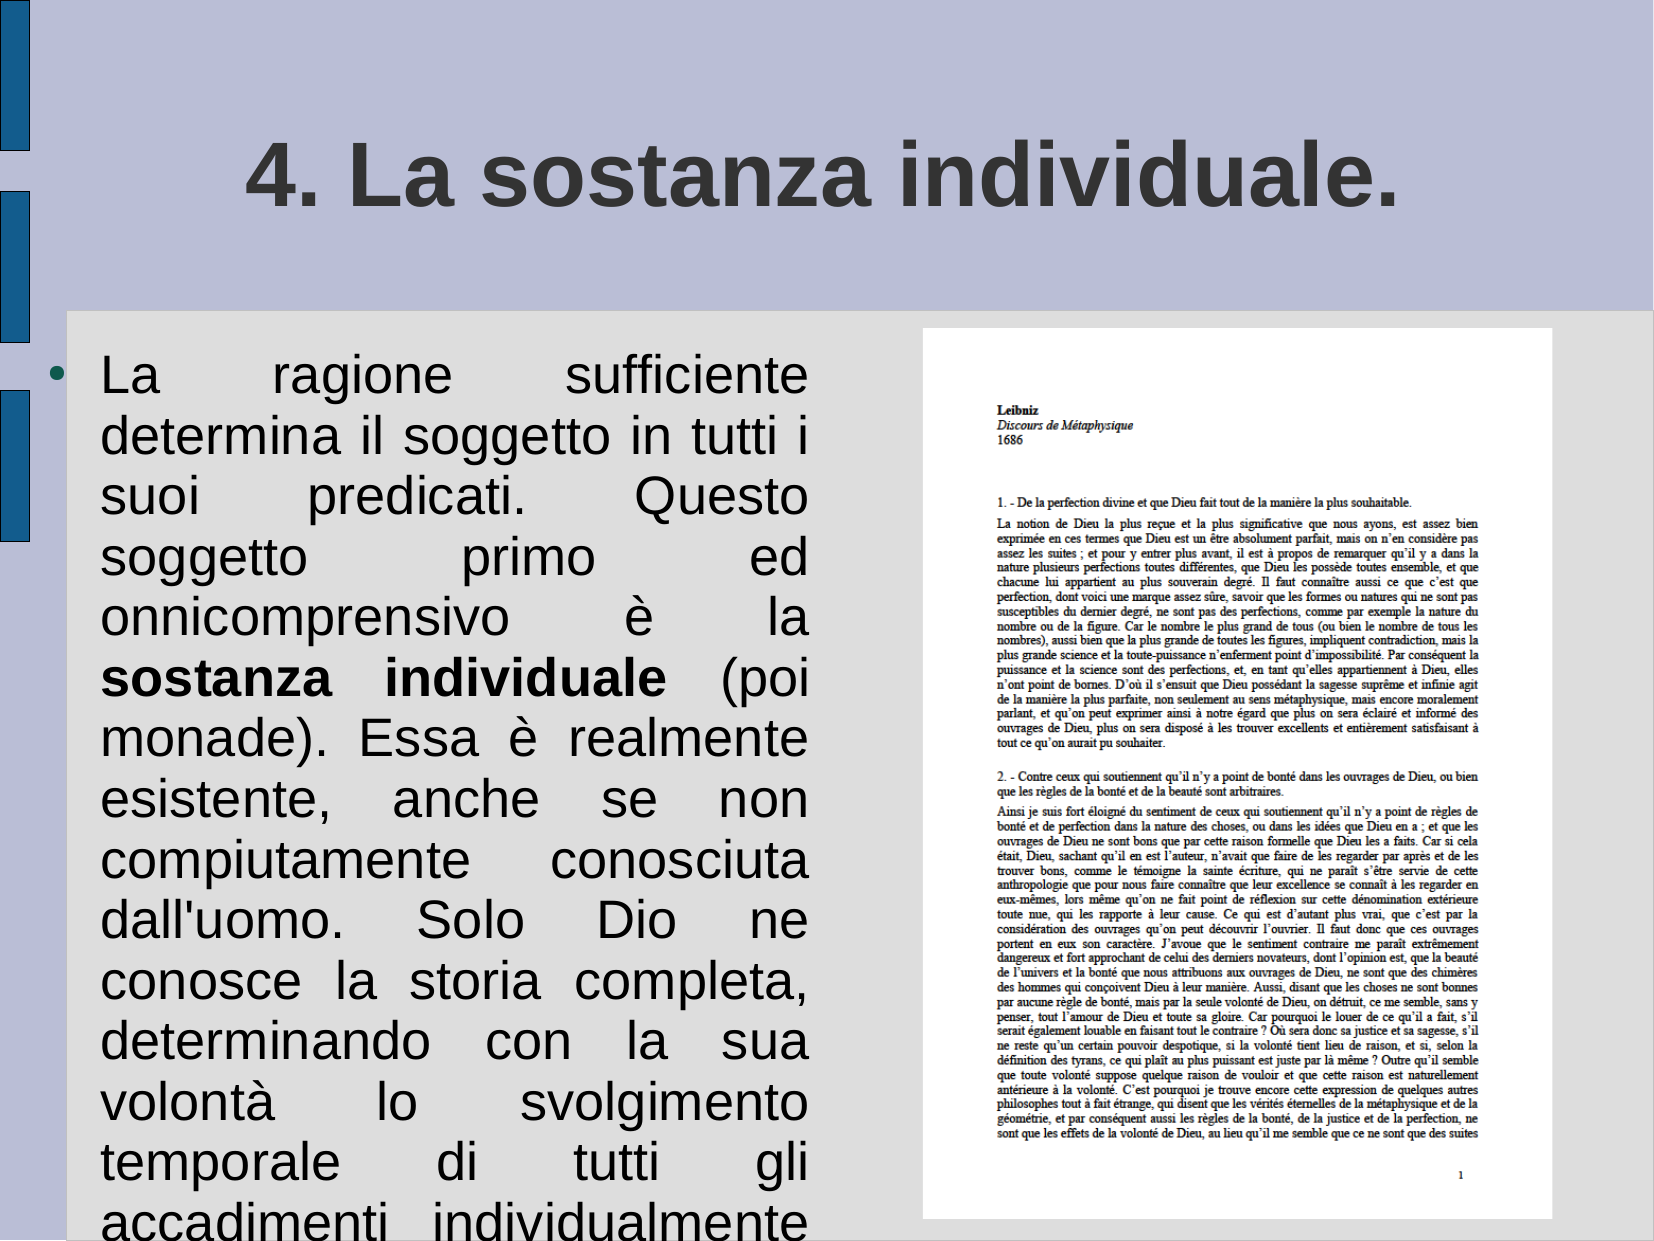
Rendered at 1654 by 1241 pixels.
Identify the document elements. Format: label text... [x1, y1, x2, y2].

chart [922, 328, 1553, 1219]
title 4. La sostanza individuale. [118, 70, 1531, 278]
list La ragione sufficiente determina il soggetto in tutti i suoi predicati. Questo soggetto primo ed onnicomprensivo è la sostanza individuale (poi monade). Essa è realmente esistente, anche se non compiutamente conosciuta dall'uomo. Solo Dio ne conosce la storia completa, determinando con la sua volontà lo svolgimento temporale di tutti gli accadimenti individualmente riferibili. [29, 344, 811, 1194]
